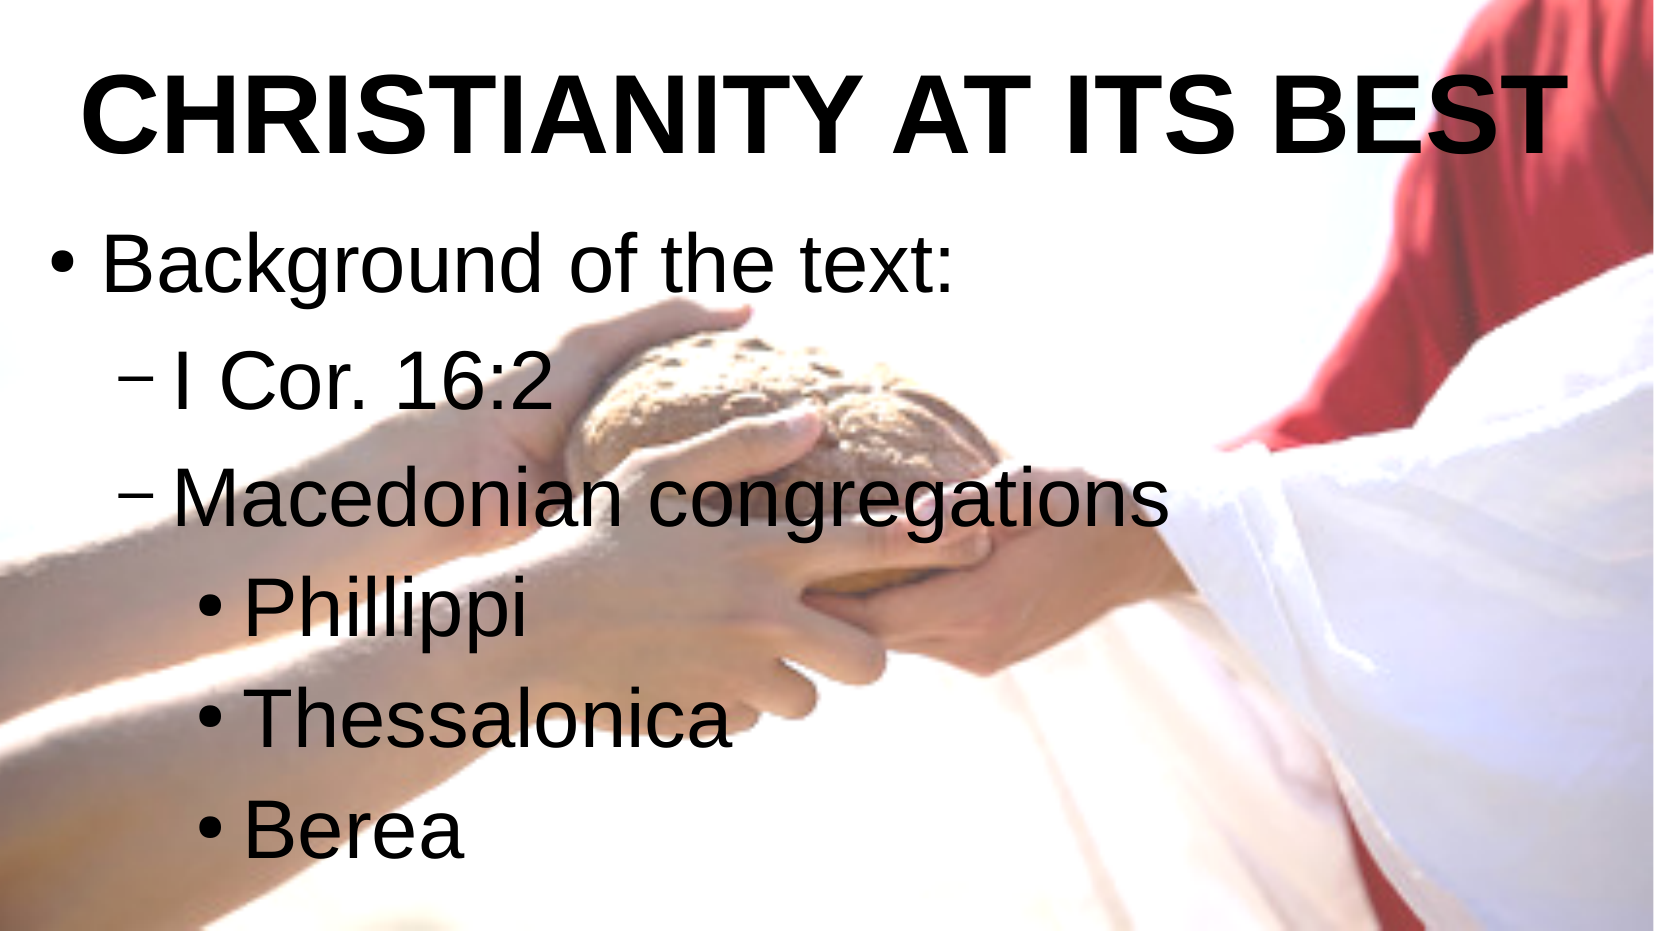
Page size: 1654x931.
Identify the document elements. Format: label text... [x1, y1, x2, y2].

title CHRISTIANITY AT ITS BEST [45, 0, 1606, 217]
list Background of the text: I Cor. 16:2 Macedonian congregations Phillippi Thessalonica Berea [30, 217, 1621, 901]
picture [0, 0, 1654, 931]
